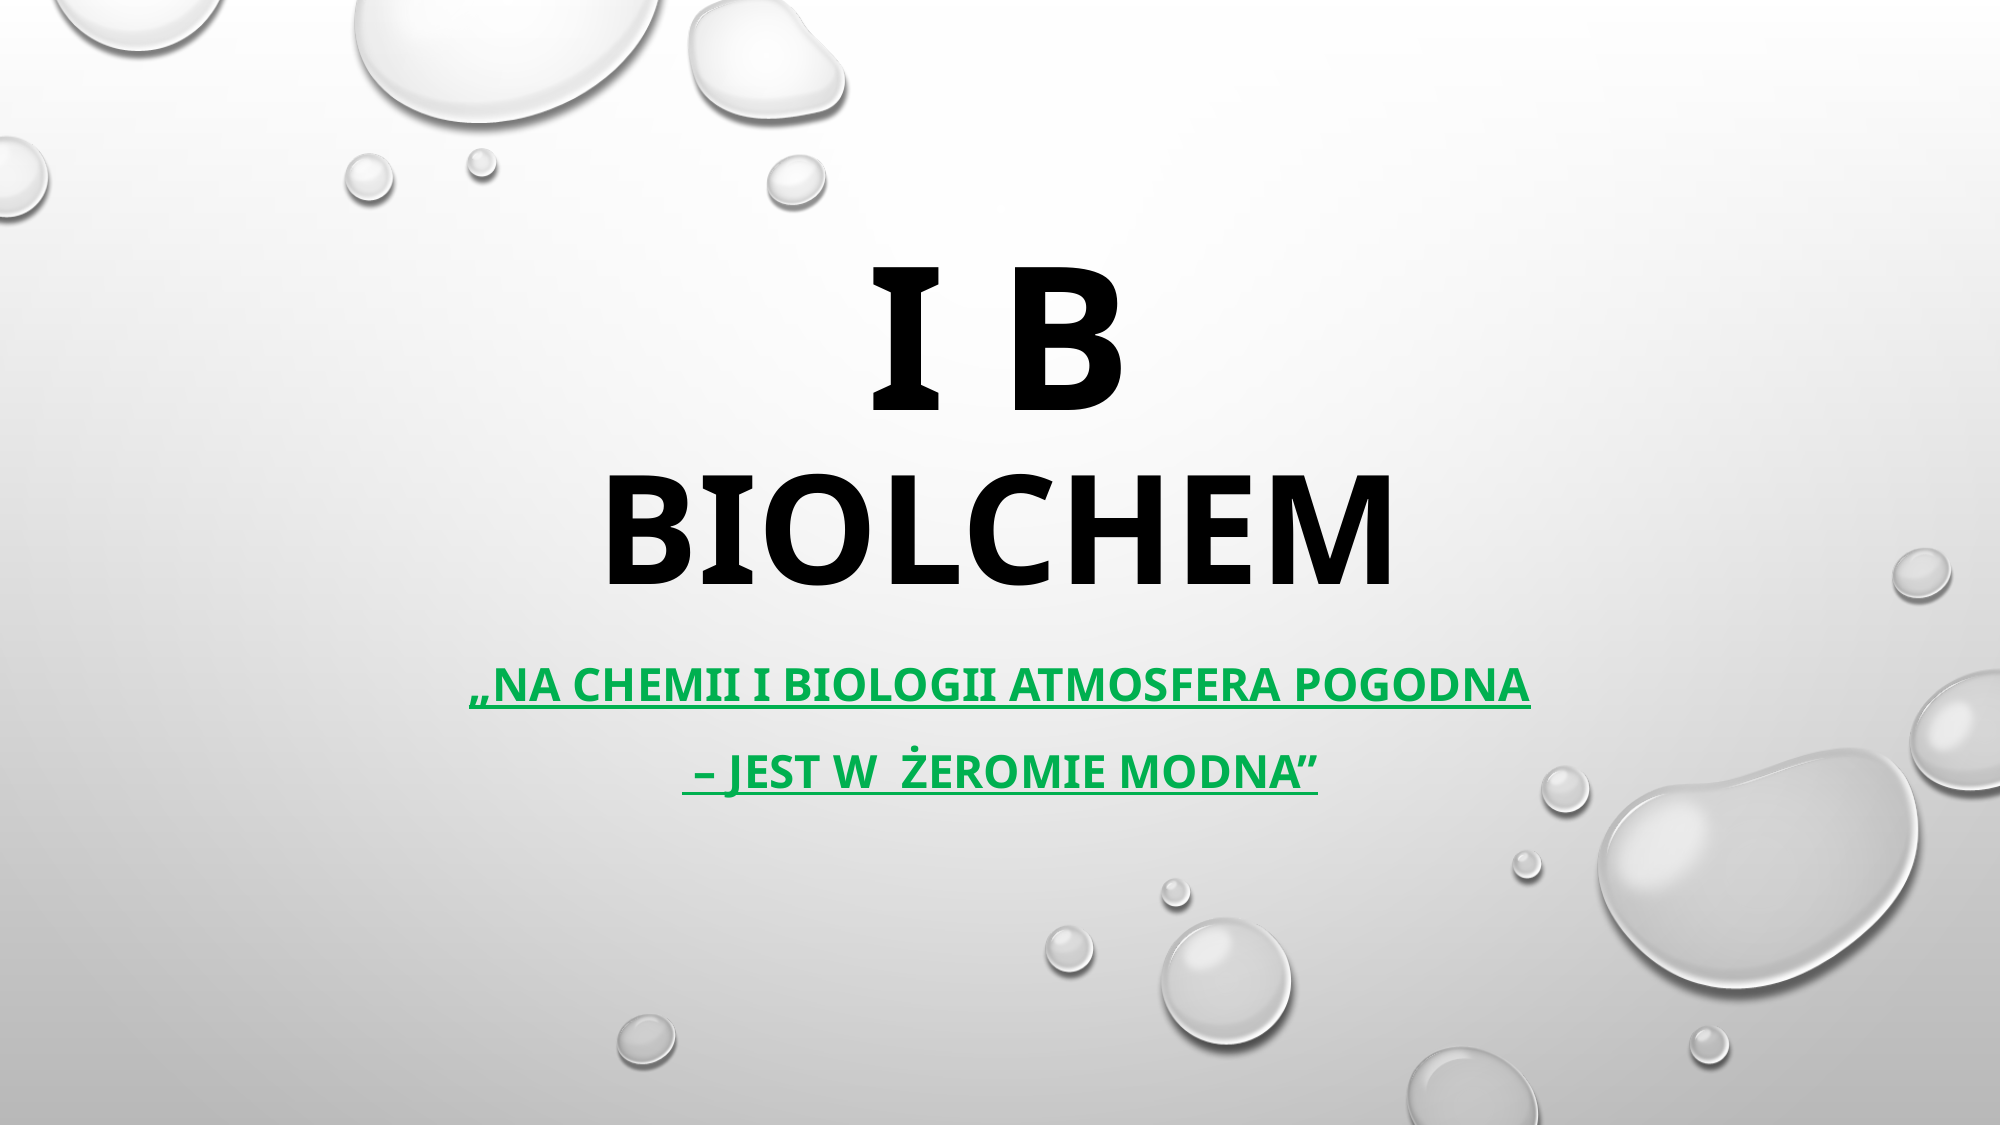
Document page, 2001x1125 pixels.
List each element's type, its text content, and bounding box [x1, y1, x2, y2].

subtitle „Na chemii i biologii atmosfera pogodna – jest w Żeromie modna” [287, 637, 1713, 863]
title I B BIOLCHEM [287, 213, 1713, 625]
